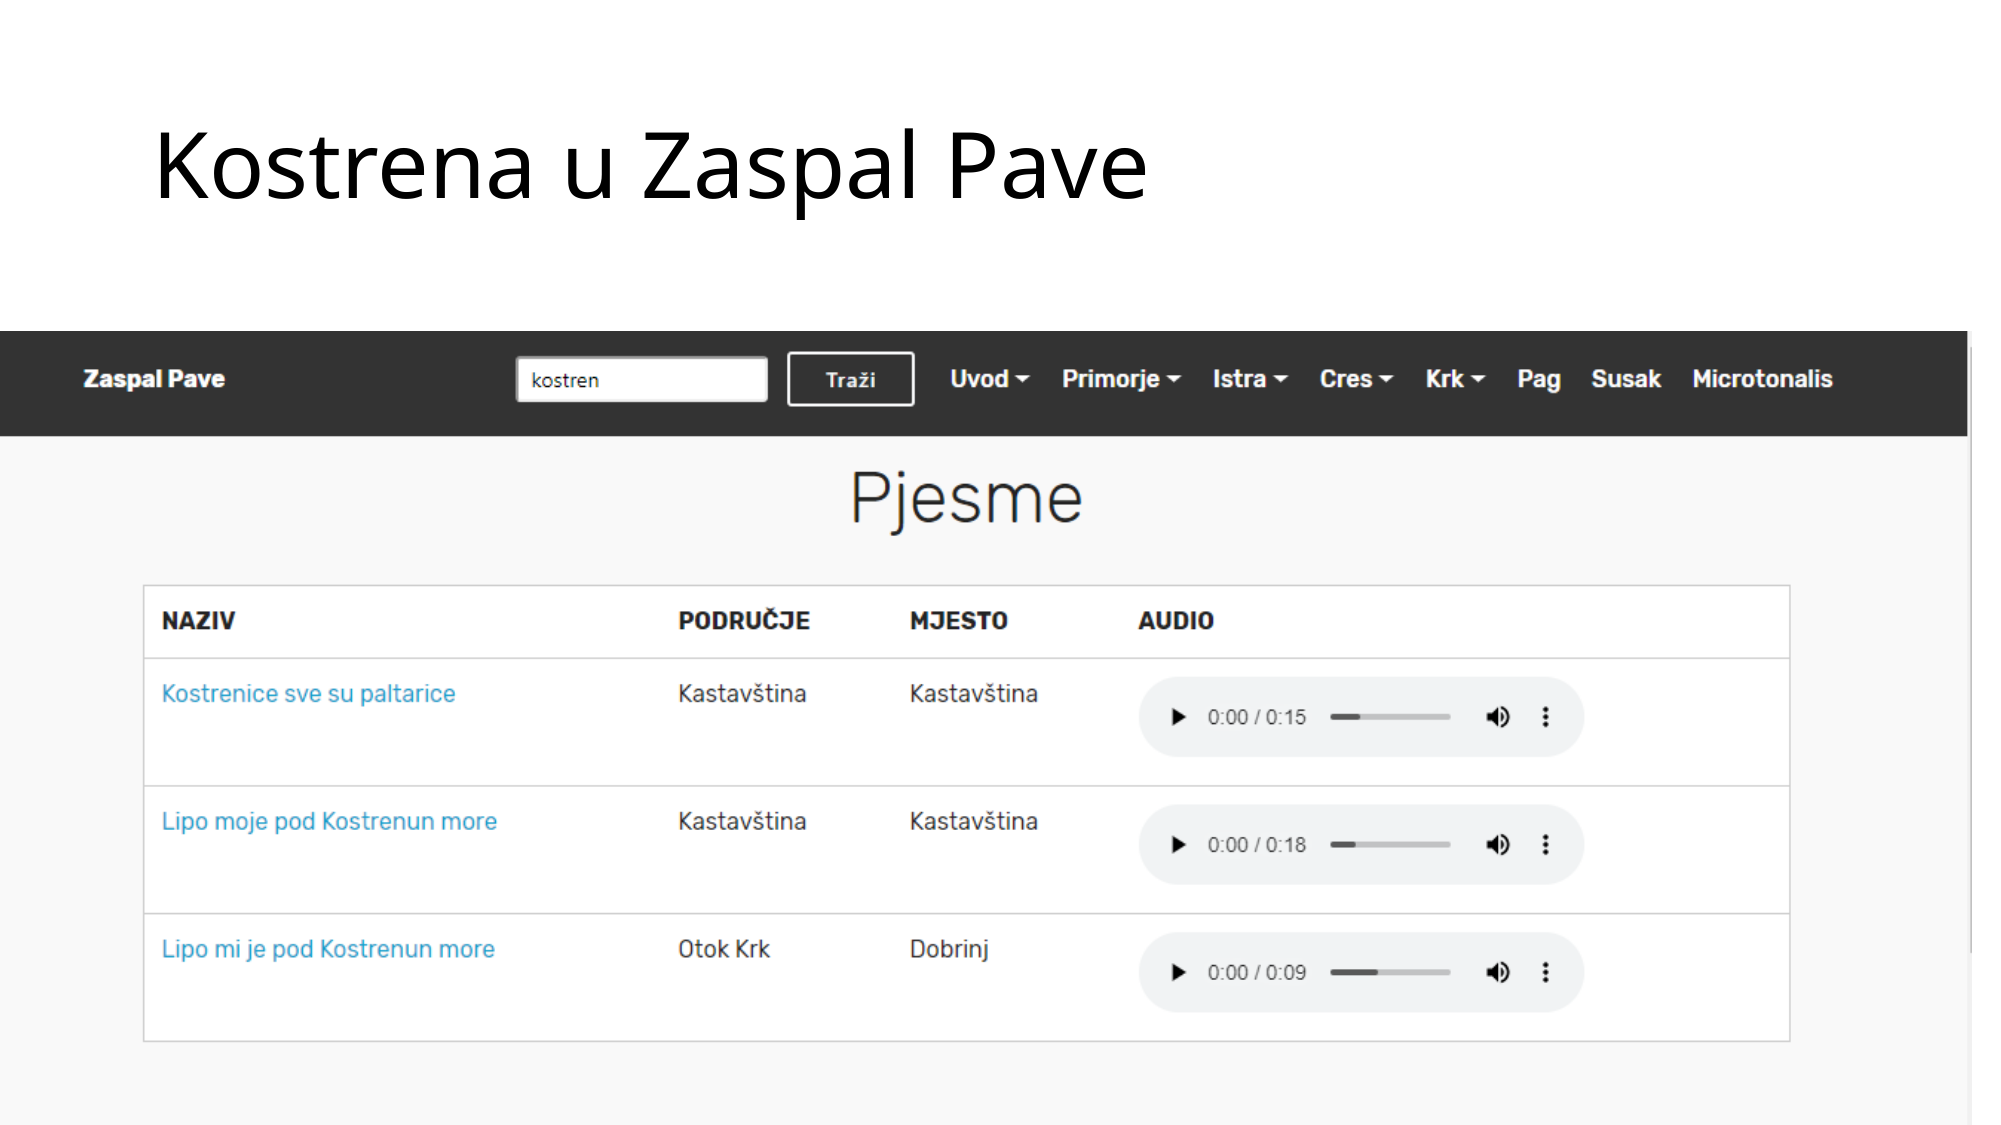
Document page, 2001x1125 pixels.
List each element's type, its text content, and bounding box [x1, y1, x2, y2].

title Kostrena u Zaspal Pave [137, 59, 1863, 278]
picture [0, 331, 1972, 1125]
